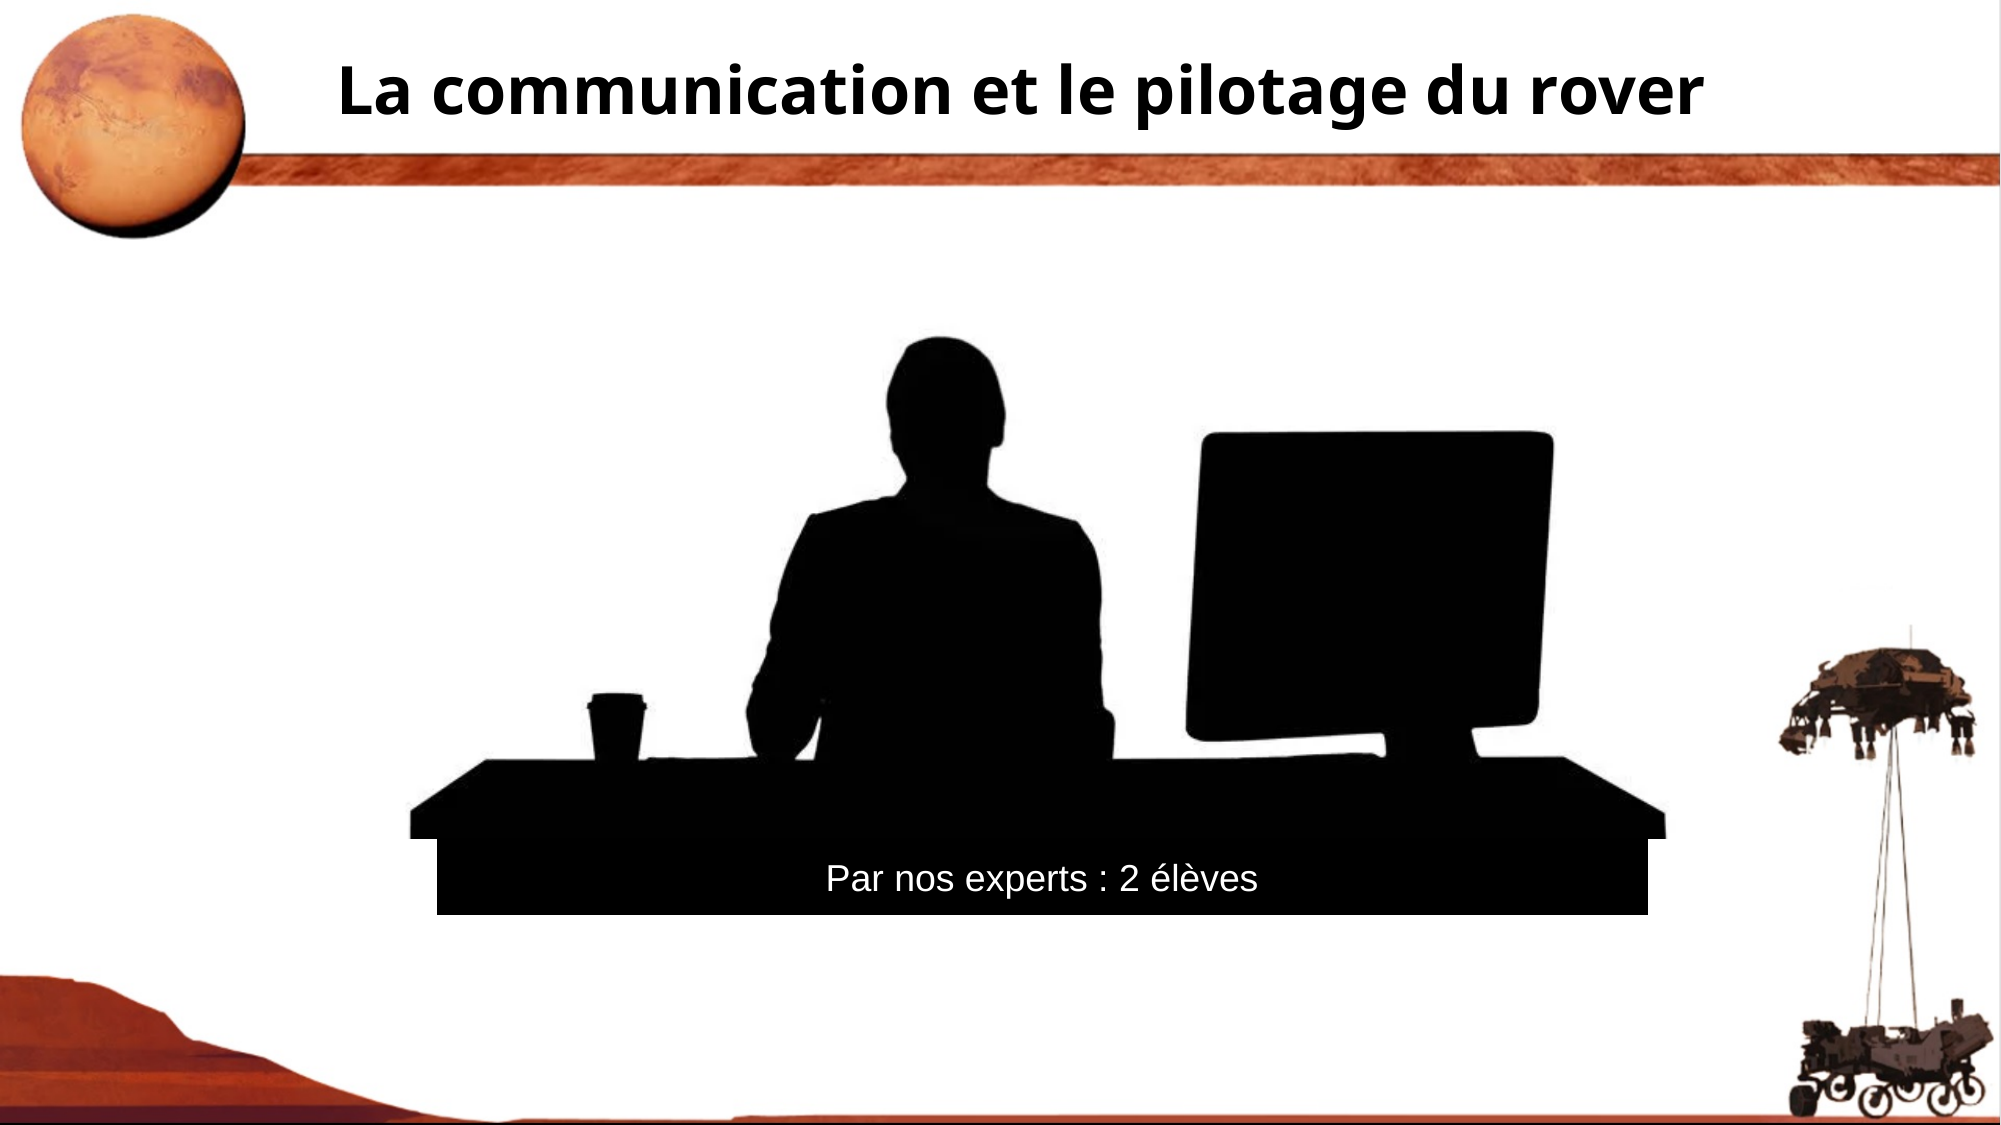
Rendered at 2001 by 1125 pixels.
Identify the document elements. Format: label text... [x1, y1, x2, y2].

picture [0, 0, 2001, 1125]
text_box La communication et le pilotage du rover [253, 40, 1789, 149]
text_box Par nos experts : 2 élèves [437, 838, 1648, 915]
